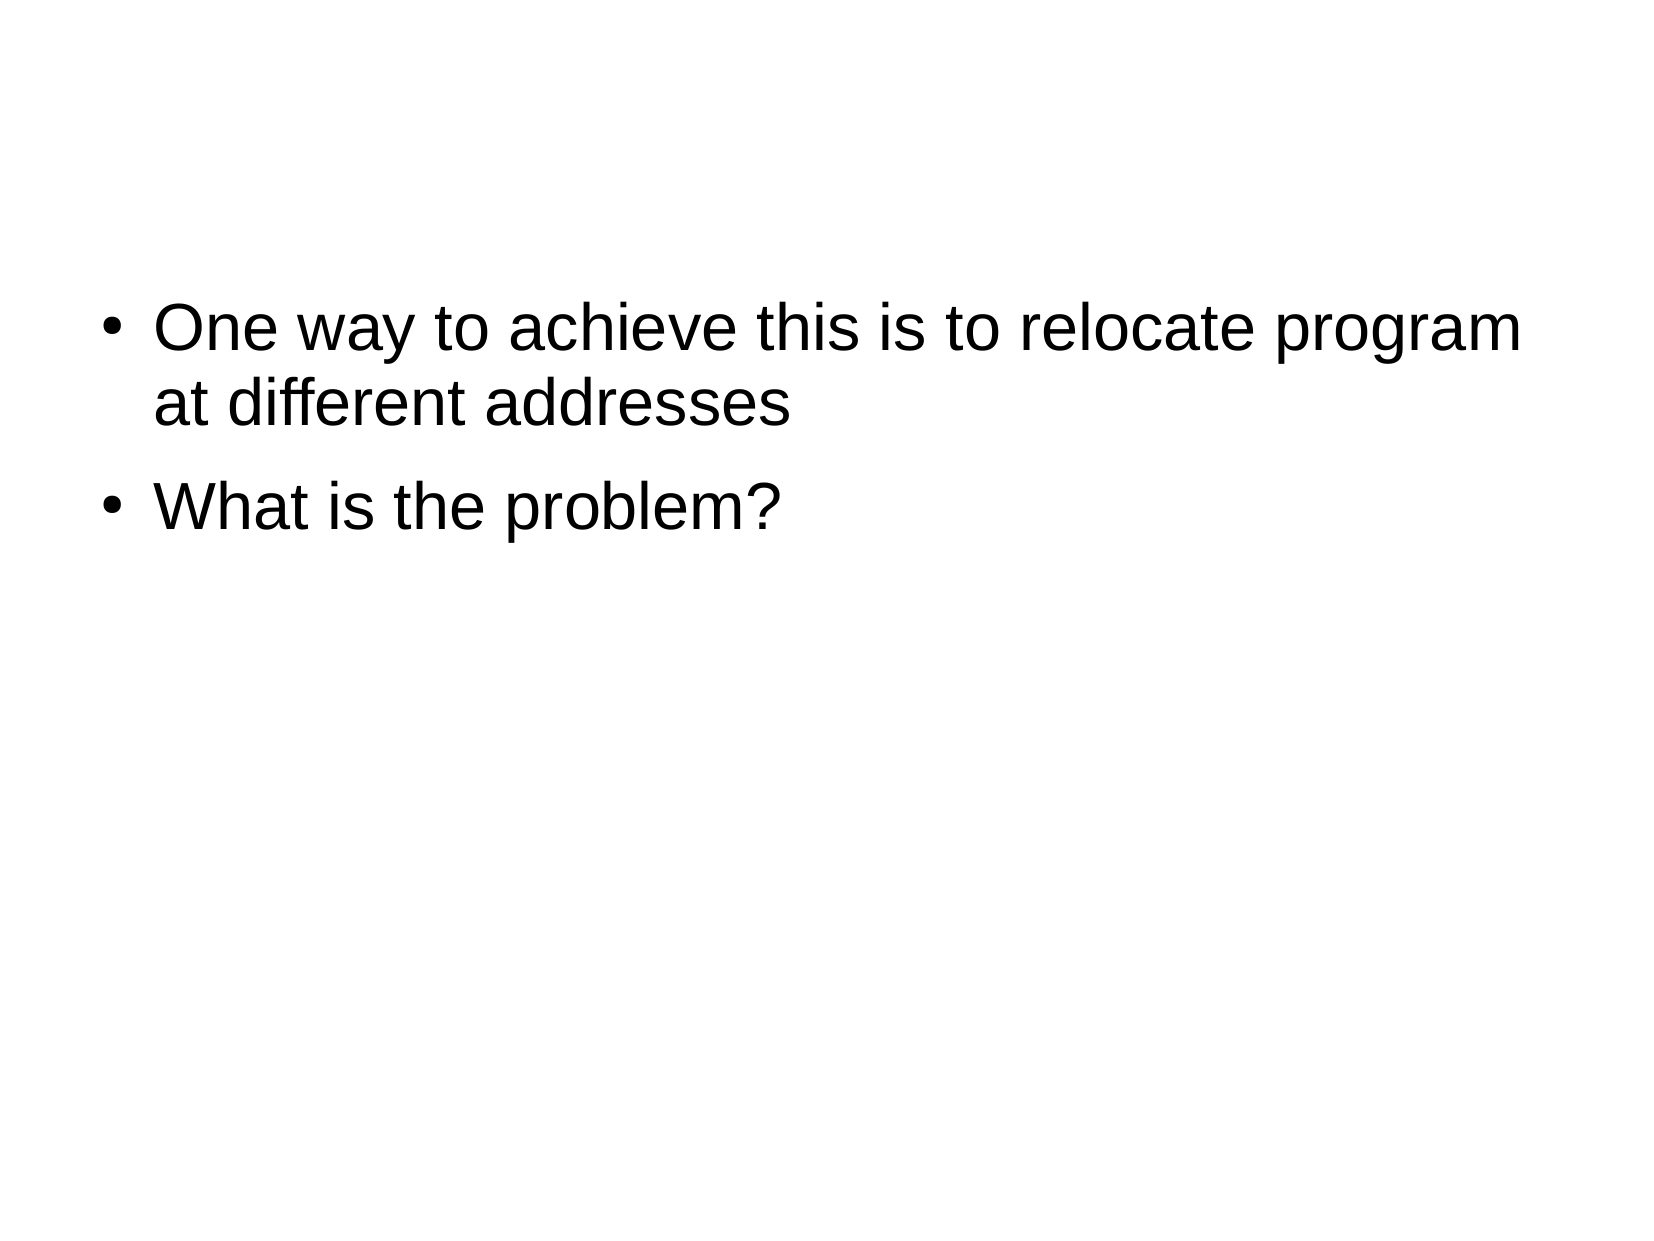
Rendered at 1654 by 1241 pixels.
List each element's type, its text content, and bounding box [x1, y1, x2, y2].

list One way to achieve this is to relocate program at different addresses What is the problem? [82, 290, 1571, 1010]
